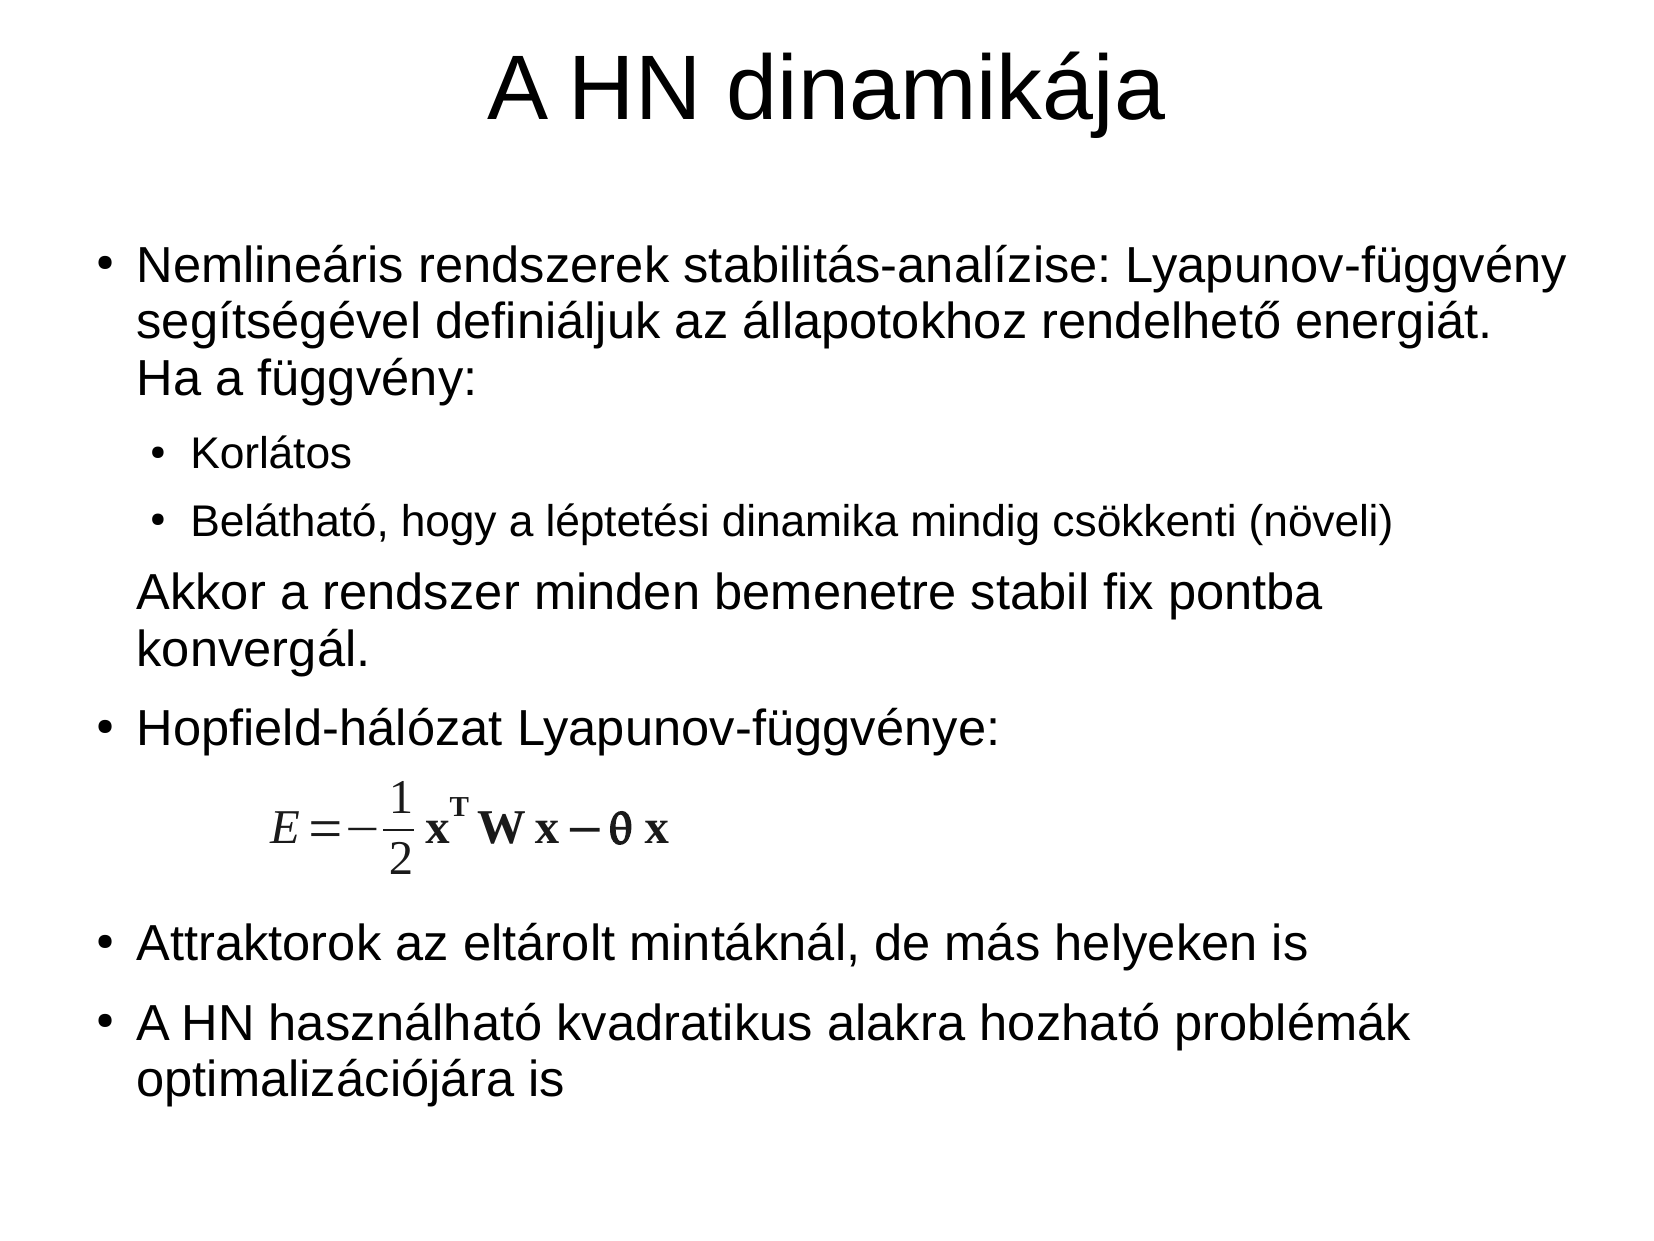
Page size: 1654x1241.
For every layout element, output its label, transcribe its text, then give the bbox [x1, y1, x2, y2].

chart [254, 770, 680, 886]
list Nemlineáris rendszerek stabilitás-analízise: Lyapunov-függvény segítségével definiáljuk az állapotokhoz rendelhető energiát. Ha a függvény: Korlátos Belátható, hogy a léptetési dinamika mindig csökkenti (növeli) Akkor a rendszer minden bemenetre stabil fix pontba konvergál. Hopfield-hálózat Lyapunov-függvénye: Attraktorok az eltárolt mintáknál, de más helyeken is A HN használható kvadratikus alakra hozható problémák optimalizációjára is [82, 236, 1571, 1109]
title A HN dinamikája [82, 36, 1571, 139]
